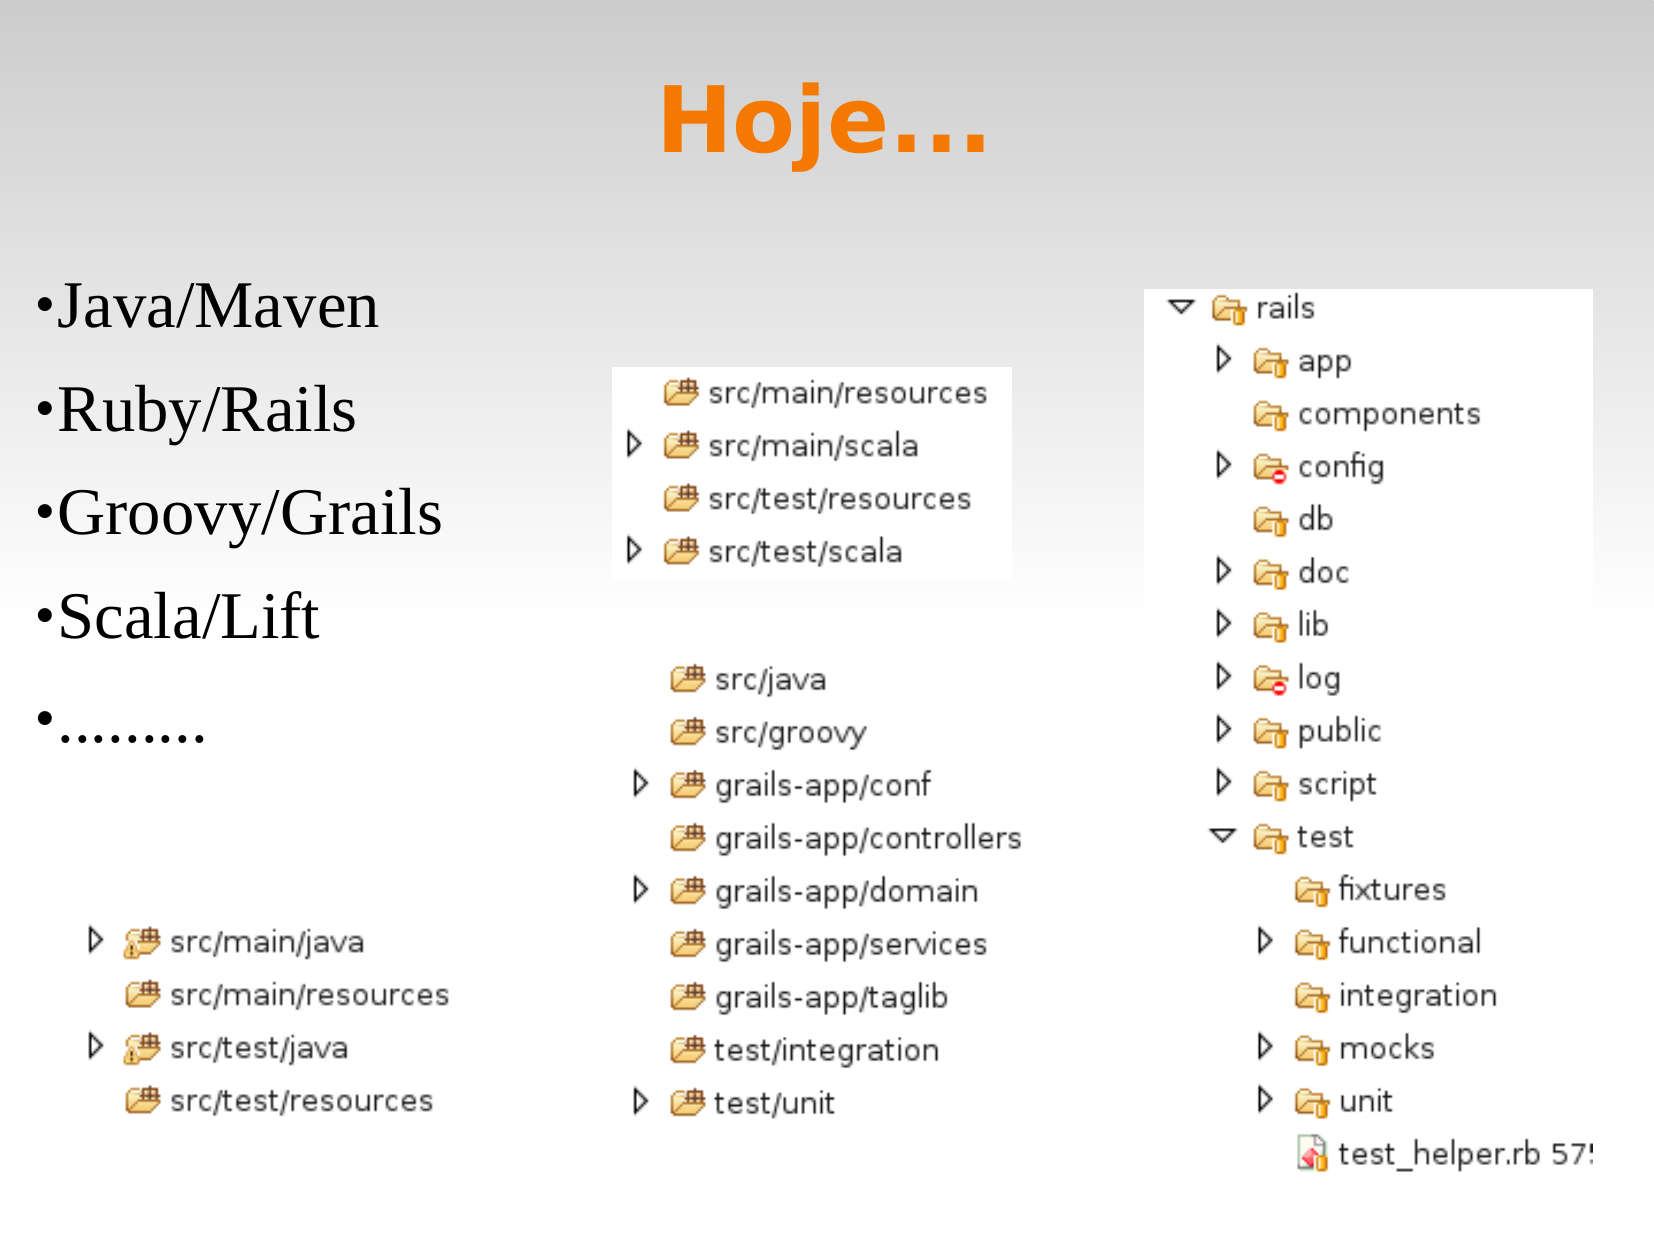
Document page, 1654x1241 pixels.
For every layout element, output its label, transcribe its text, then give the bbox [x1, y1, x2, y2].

title Hoje... [32, 27, 1618, 215]
picture [1144, 289, 1593, 1188]
list Java/Maven Ruby/Rails Groovy/Grails Scala/Lift ......... [32, 268, 1618, 1198]
